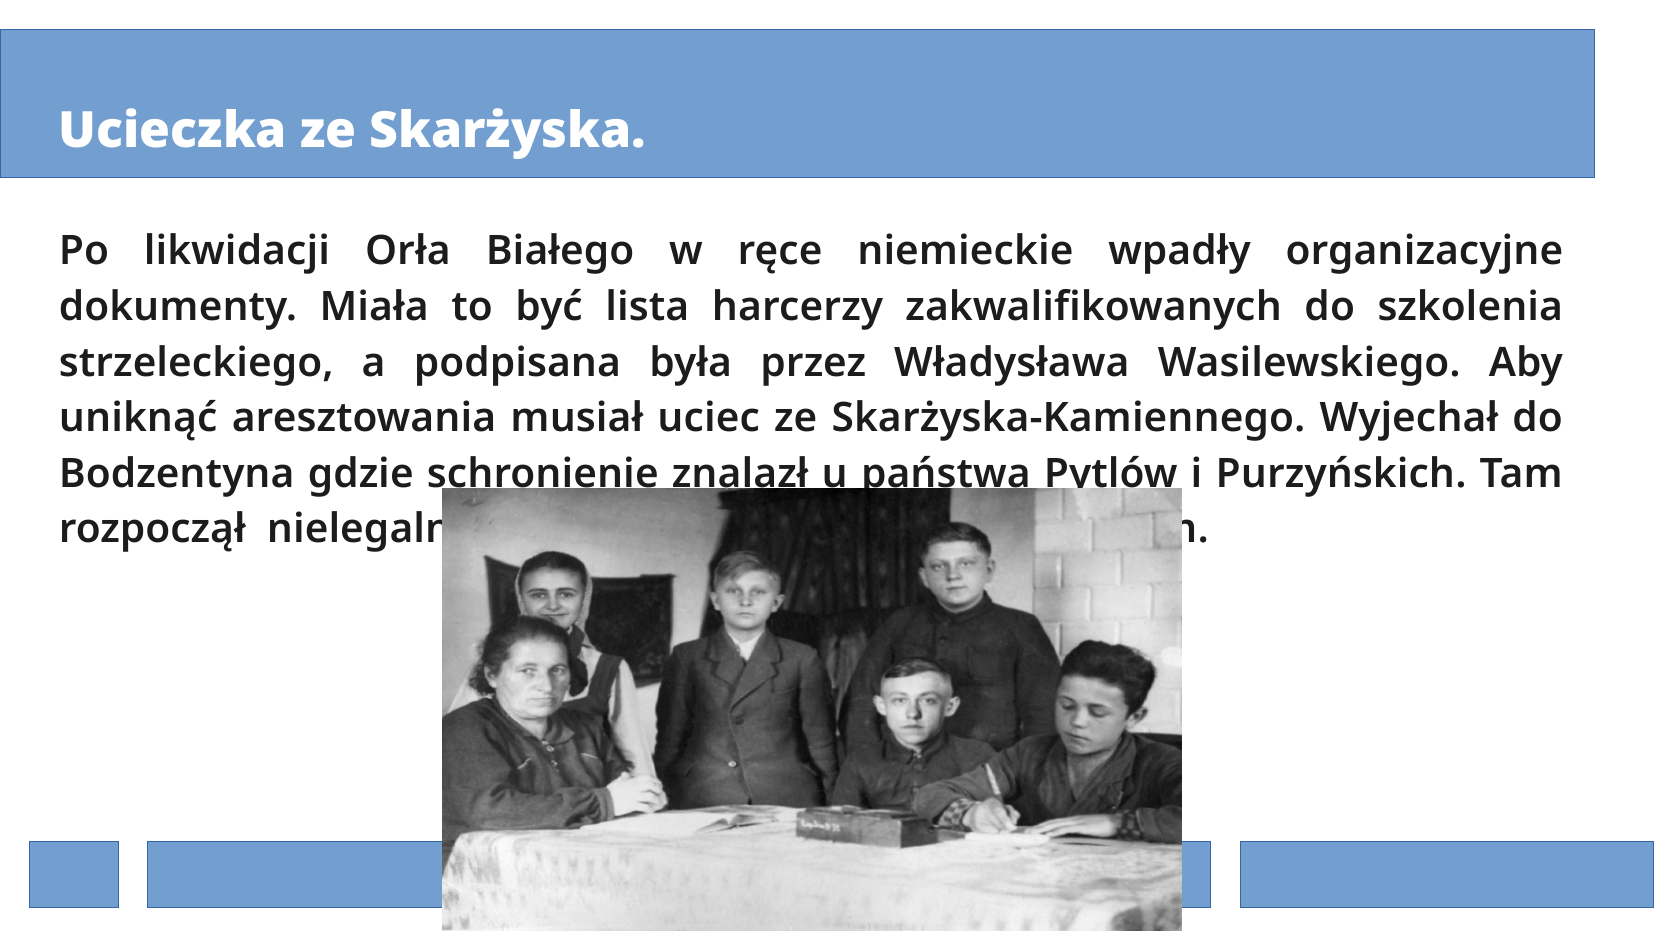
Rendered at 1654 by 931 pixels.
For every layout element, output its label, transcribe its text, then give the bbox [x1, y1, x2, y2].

list Po likwidacji Orła Białego w ręce niemieckie wpadły organizacyjne dokumenty. Miała to być lista harcerzy zakwalifikowanych do szkolenia strzeleckiego, a podpisana była przez Władysława Wasilewskiego. Aby uniknąć aresztowania musiał uciec ze Skarżyska-Kamiennego. Wyjechał do Bodzentyna gdzie schronienie znalazł u państwa Pytlów i Purzyńskich. Tam rozpoczął nielegalne nauczanie w zakresie gimnazjalnym. [59, 221, 1565, 798]
picture [442, 488, 1182, 931]
title Ucieczka ze Skarżyska. [59, 44, 1595, 163]
